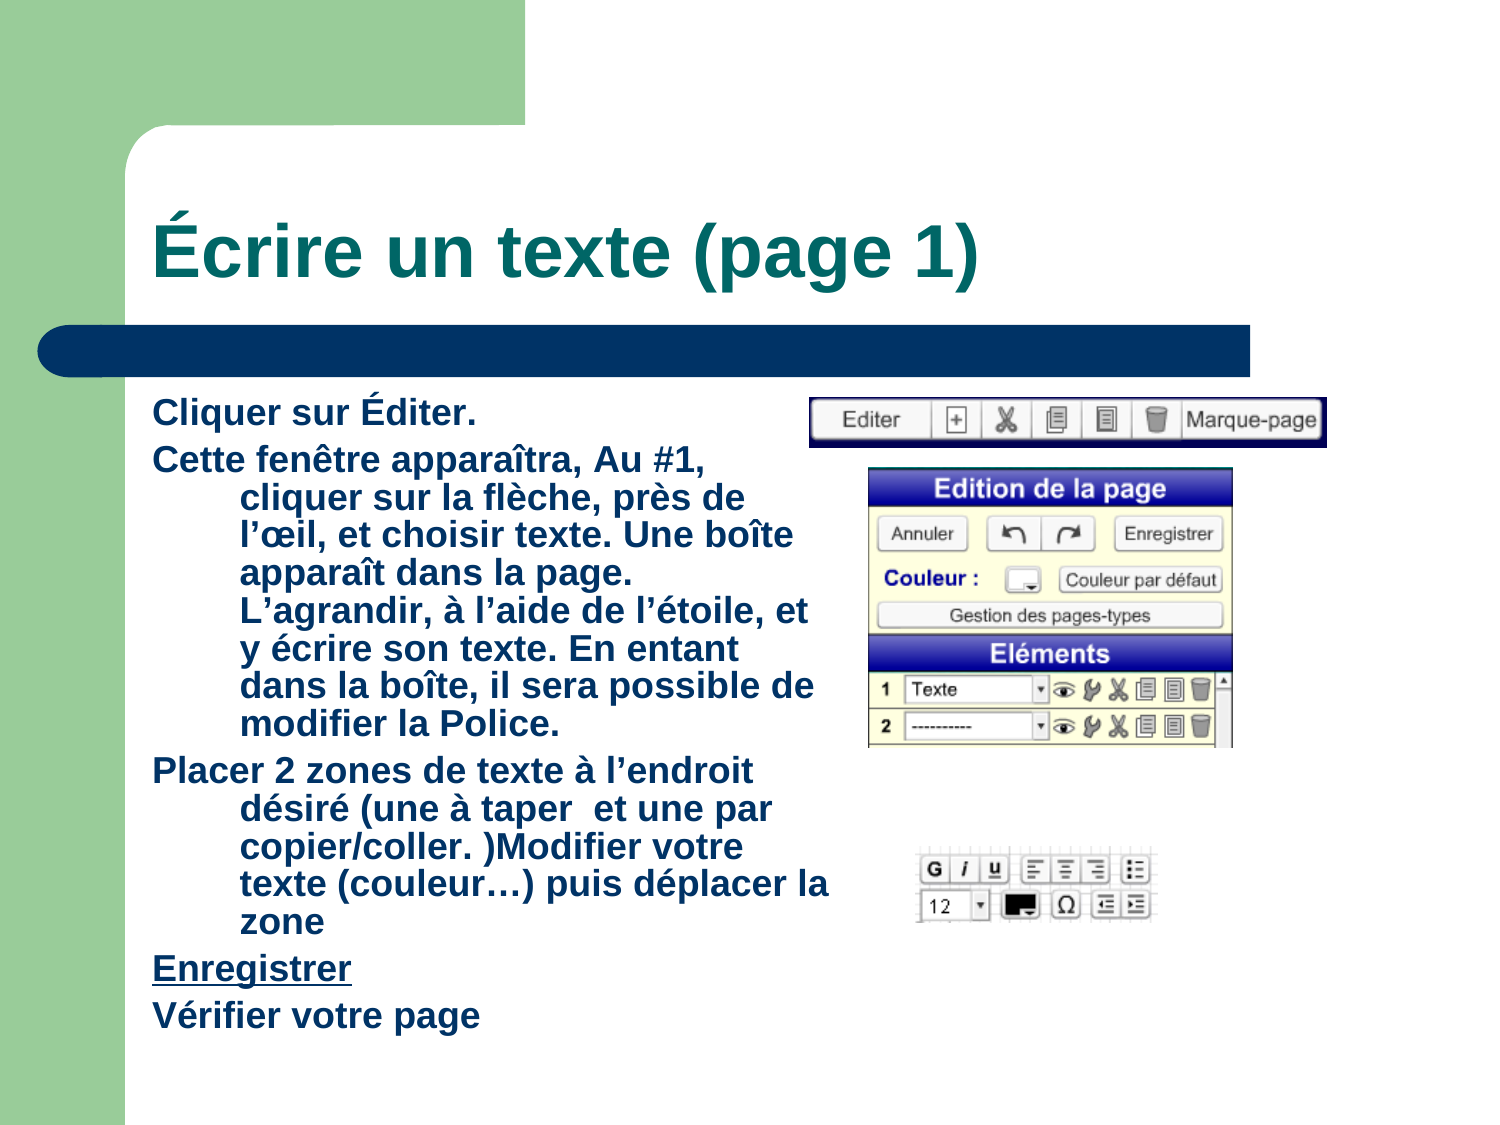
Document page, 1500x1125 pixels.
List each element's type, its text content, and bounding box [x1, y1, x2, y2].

picture [915, 846, 1158, 923]
picture [809, 397, 1327, 448]
title Écrire un texte (page 1) [136, 136, 1414, 301]
list Cliquer sur Éditer. Cette fenêtre apparaîtra, Au #1, cliquer sur la flèche, près de l’œil, et choisir texte. Une boîte apparaît dans la page. L’agrandir, à l’aide de l’étoile, et y écrire son texte. En entant dans la boîte, il sera possible de modifier la Police. Placer 2 zones de texte à l’endroit désiré (une à taper et une par copier/coller. )Modifier votre texte (couleur…) puis déplacer la zone Enregistrer Vérifier votre page [137, 387, 850, 1125]
picture [868, 467, 1233, 748]
